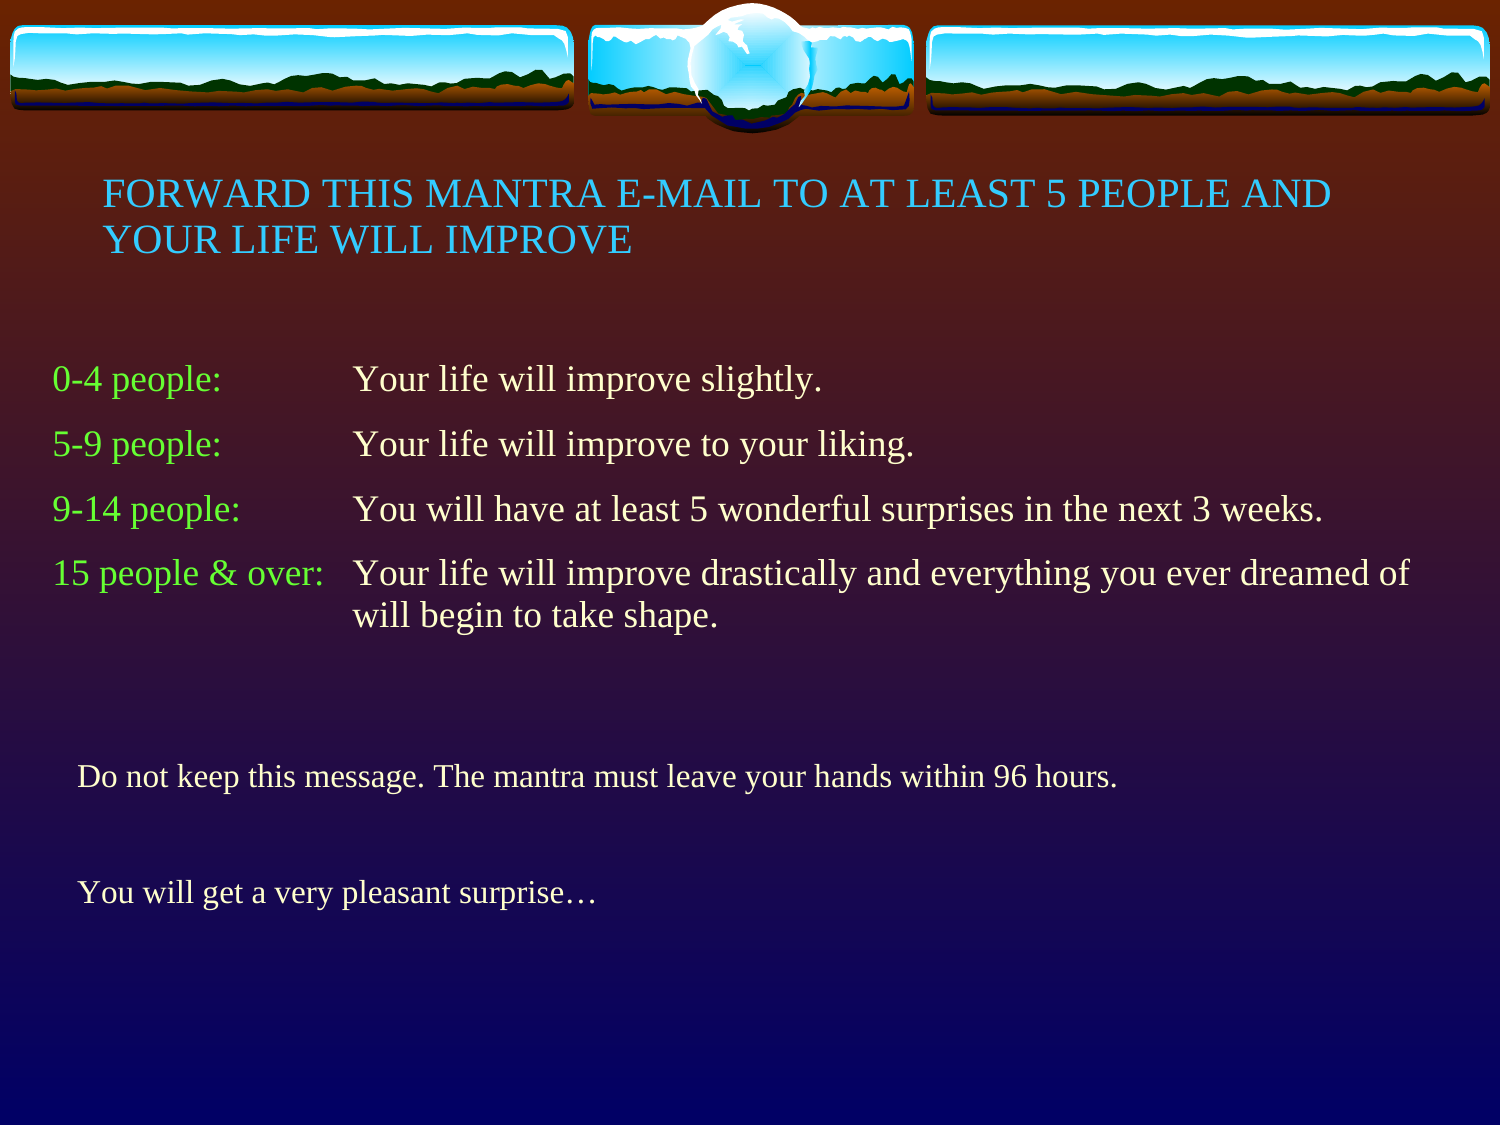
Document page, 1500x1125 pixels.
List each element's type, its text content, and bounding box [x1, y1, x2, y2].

text_box Do not keep this message. The mantra must leave your hands within 96 hours. You will get a very pleasant surprise… [62, 750, 1313, 919]
text_box FORWARD THIS MANTRA E-MAIL TO AT LEAST 5 PEOPLE AND YOUR LIFE WILL IMPROVE [87, 162, 1450, 271]
text_box 0-4 people: Your life will improve slightly. 5-9 people: Your life will improve to your liking. 9-14 people: You will have at least 5 wonderful surprises in the next 3 weeks. 15 people & over: Your life will improve drastically and everything you ever dreamed of will begin to take shape. [37, 350, 1463, 644]
